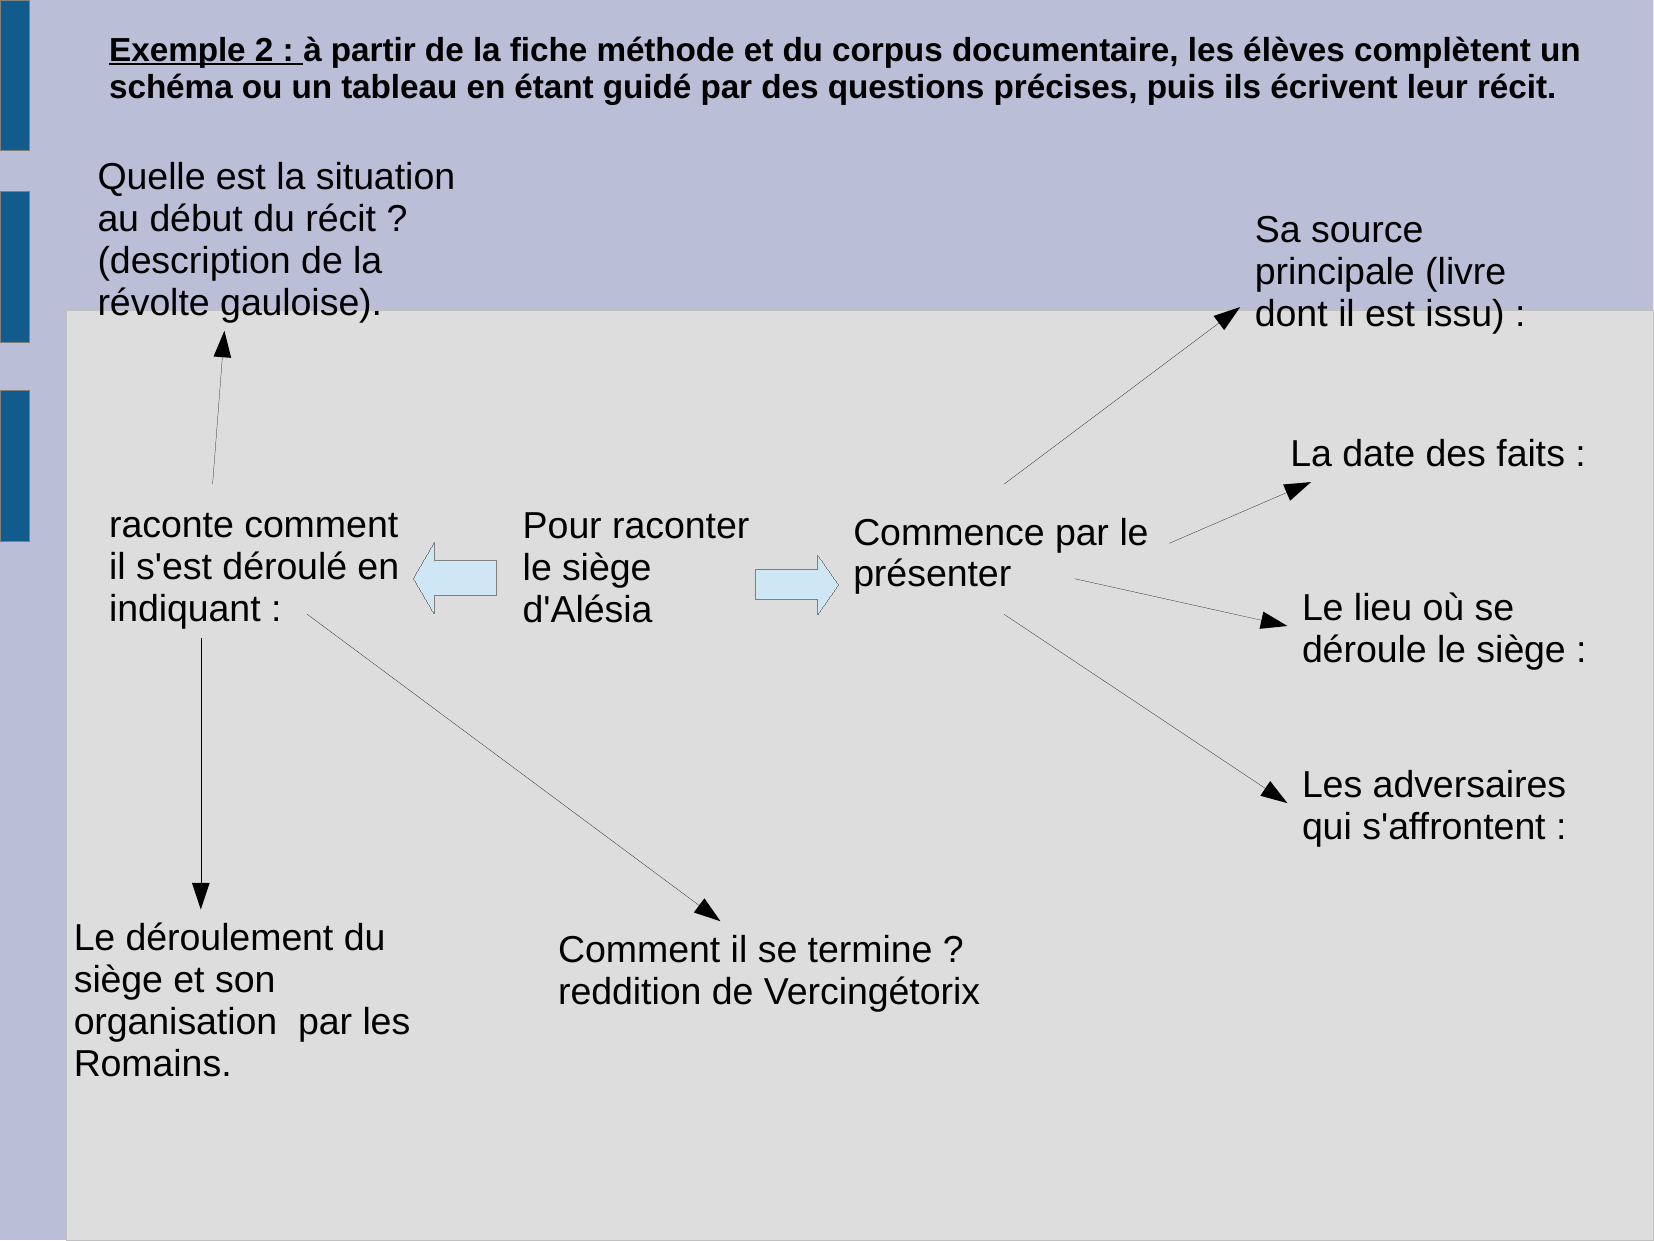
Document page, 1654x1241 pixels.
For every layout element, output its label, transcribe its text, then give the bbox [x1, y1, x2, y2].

text_box Sa source principale (livre dont il est issu) : [1240, 200, 1560, 342]
text_box Le déroulement du siège et son organisation par les Romains. [59, 909, 461, 1093]
text_box Pour raconter le siège d'Alésia [507, 496, 804, 638]
text_box raconte comment il s'est déroulé en indiquant : [94, 496, 438, 638]
text_box Exemple 2 : à partir de la fiche méthode et du corpus documentaire, les élèves complètent un schéma ou un tableau en étant guidé par des questions précises, puis ils écrivent leur récit. [94, 23, 1619, 115]
text_box [413, 542, 497, 614]
text_box Les adversaires qui s'affrontent : [1287, 755, 1607, 875]
text_box La date des faits : [1275, 425, 1630, 483]
text_box Commence par le présenter [838, 503, 1170, 603]
text_box Comment il se termine ? reddition de Vercingétorix [543, 921, 1016, 1028]
text_box Le lieu où se déroule le siège : [1287, 578, 1619, 678]
text_box [755, 555, 839, 615]
text_box Quelle est la situation au début du récit ? (description de la révolte gauloise). [82, 147, 473, 331]
